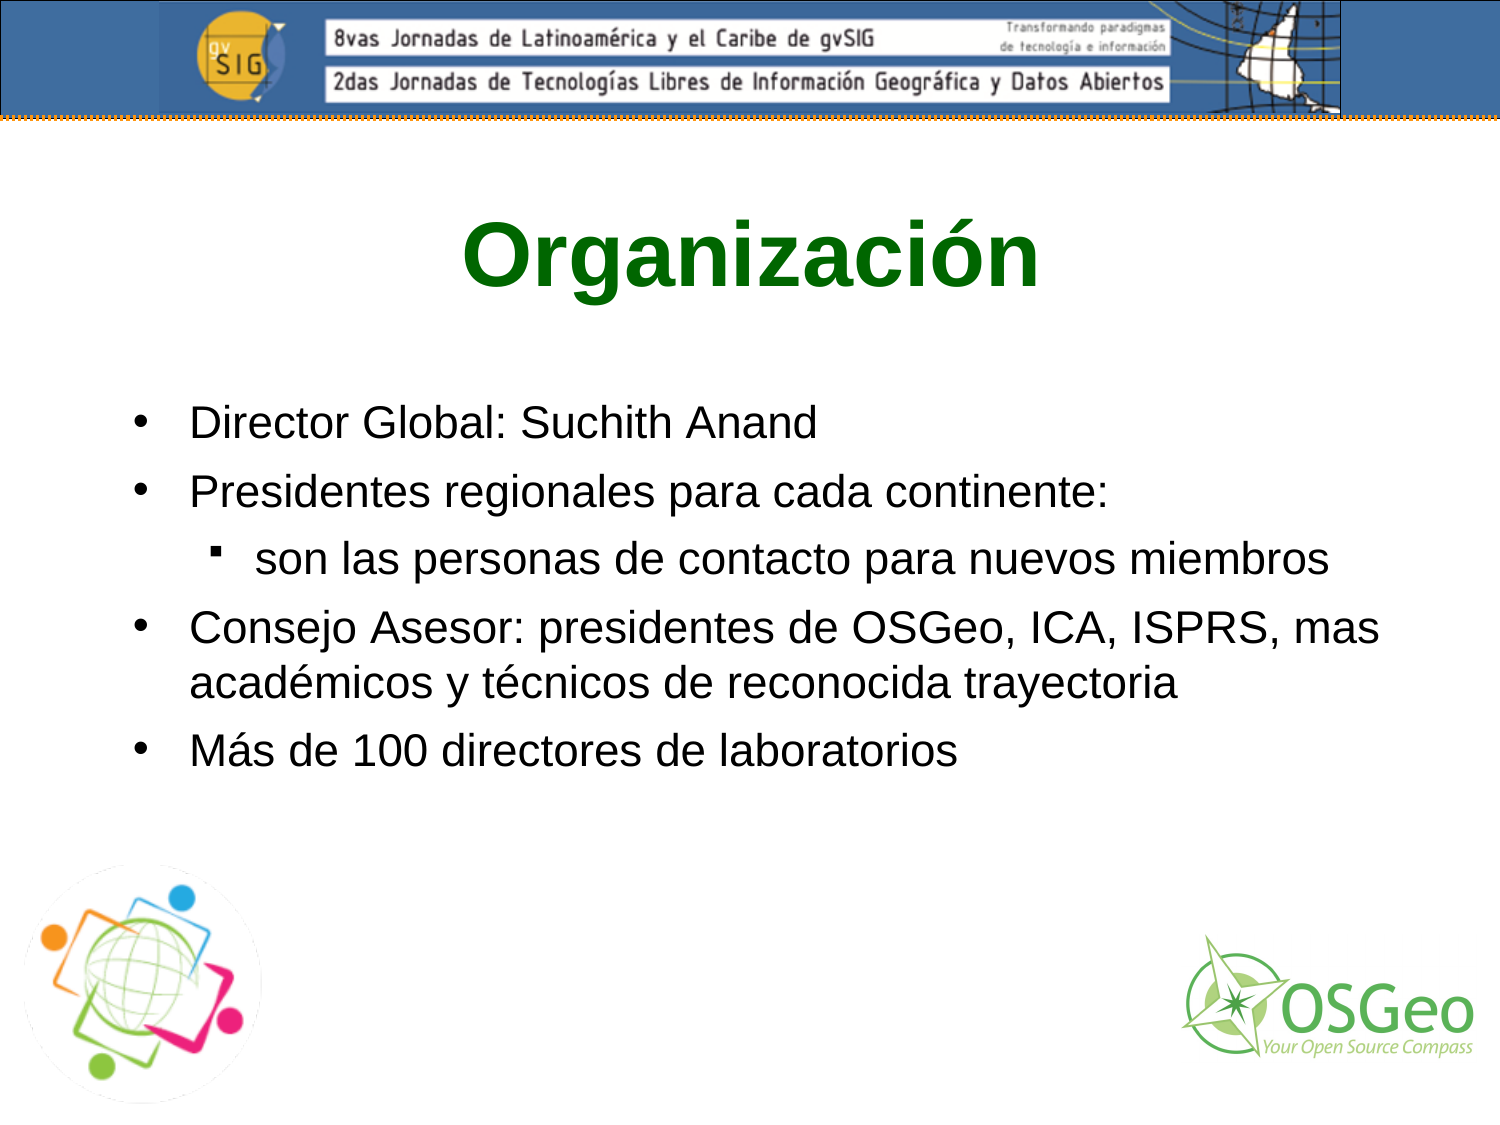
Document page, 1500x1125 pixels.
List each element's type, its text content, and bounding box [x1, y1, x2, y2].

picture [23, 864, 263, 1105]
title Organización [76, 166, 1427, 333]
picture [159, 1, 1340, 113]
picture [1181, 934, 1477, 1063]
list Director Global: Suchith Anand Presidentes regionales para cada continente: son las personas de contacto para nuevos miembros Consejo Asesor: presidentes de OSGeo, ICA, ISPRS, mas académicos y técnicos de reconocida trayectoria Más de 100 directores de laboratorios [118, 385, 1430, 784]
